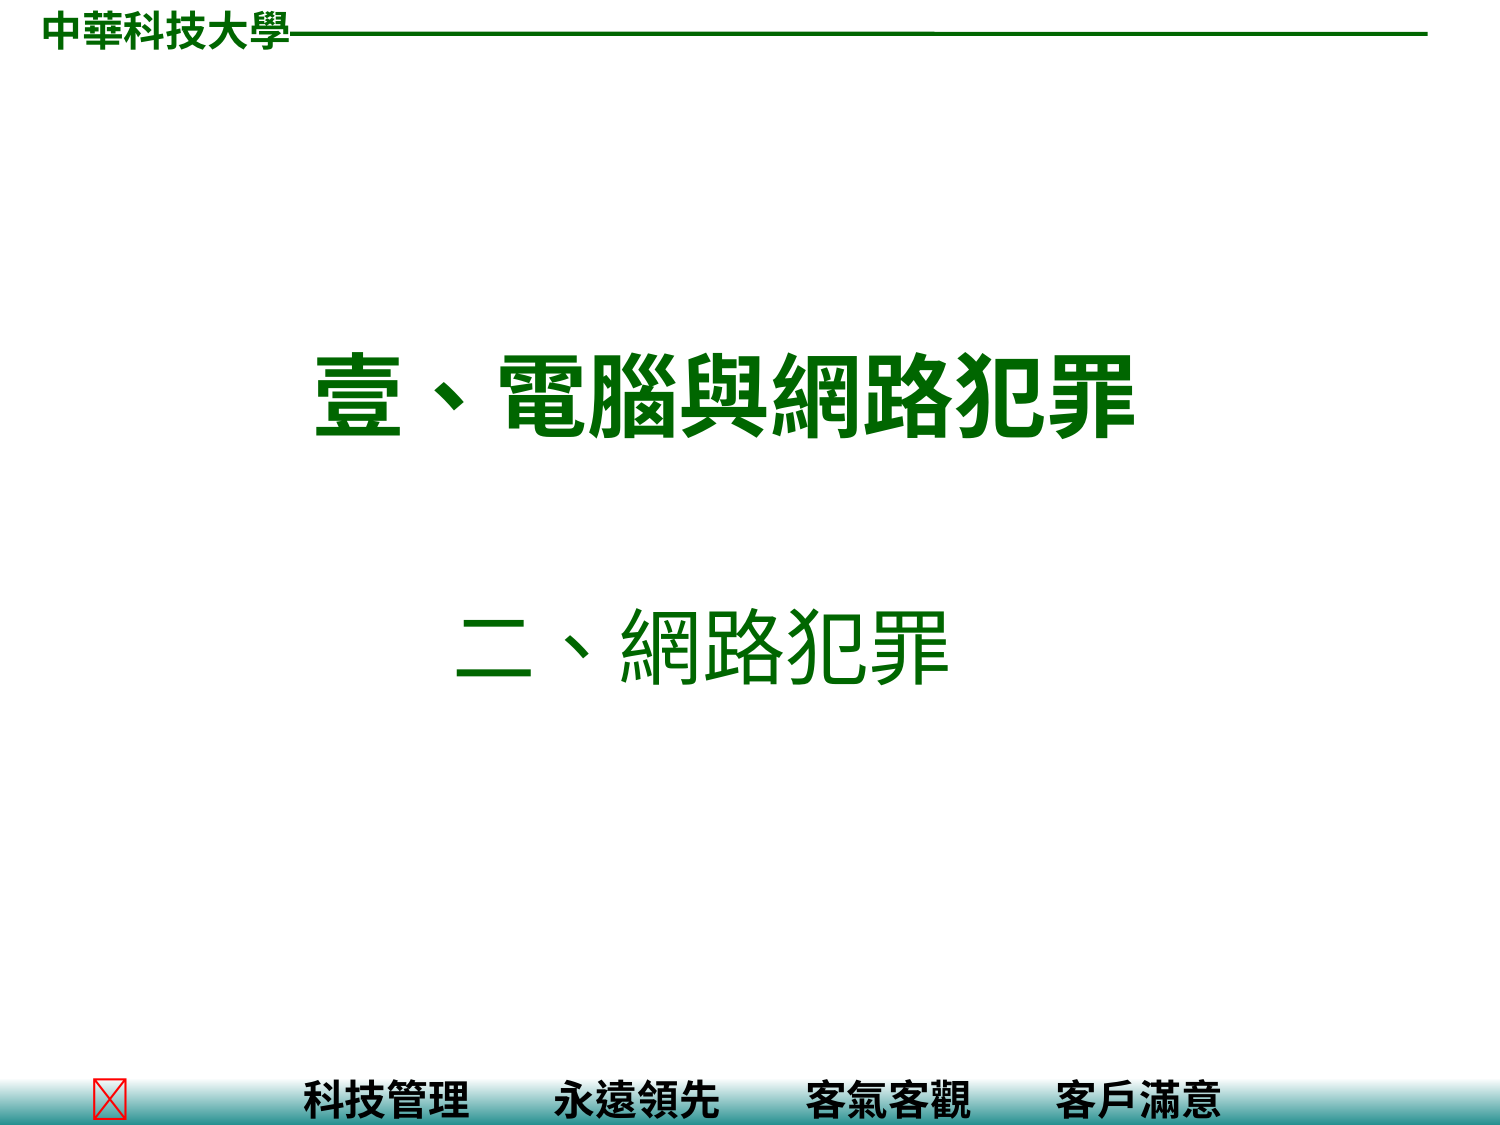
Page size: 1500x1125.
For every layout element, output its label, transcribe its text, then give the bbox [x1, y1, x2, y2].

title 壹、電腦與網路犯罪 [125, 299, 1326, 488]
text_box 二、網路犯罪 [437, 587, 986, 703]
